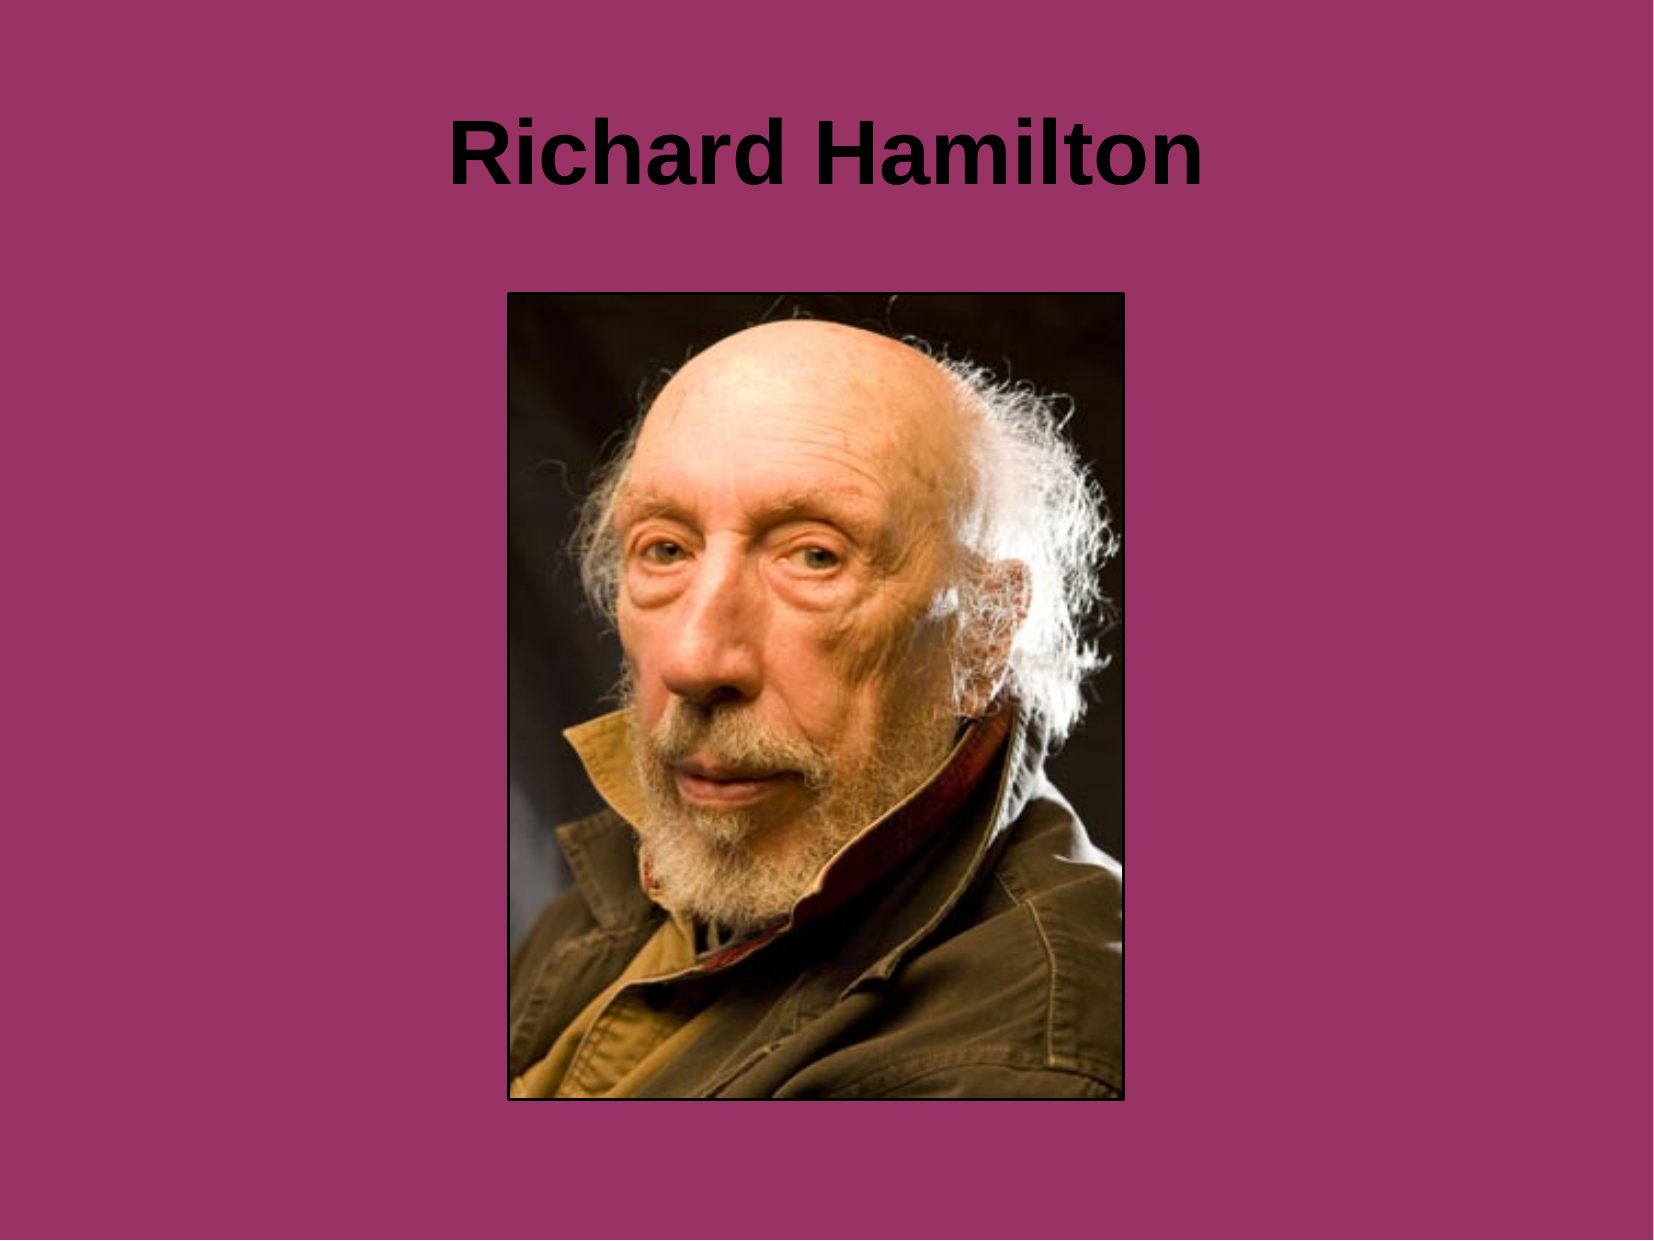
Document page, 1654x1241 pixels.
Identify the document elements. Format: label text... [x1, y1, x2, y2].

title Richard Hamilton [82, 49, 1571, 257]
picture [509, 295, 1123, 1098]
